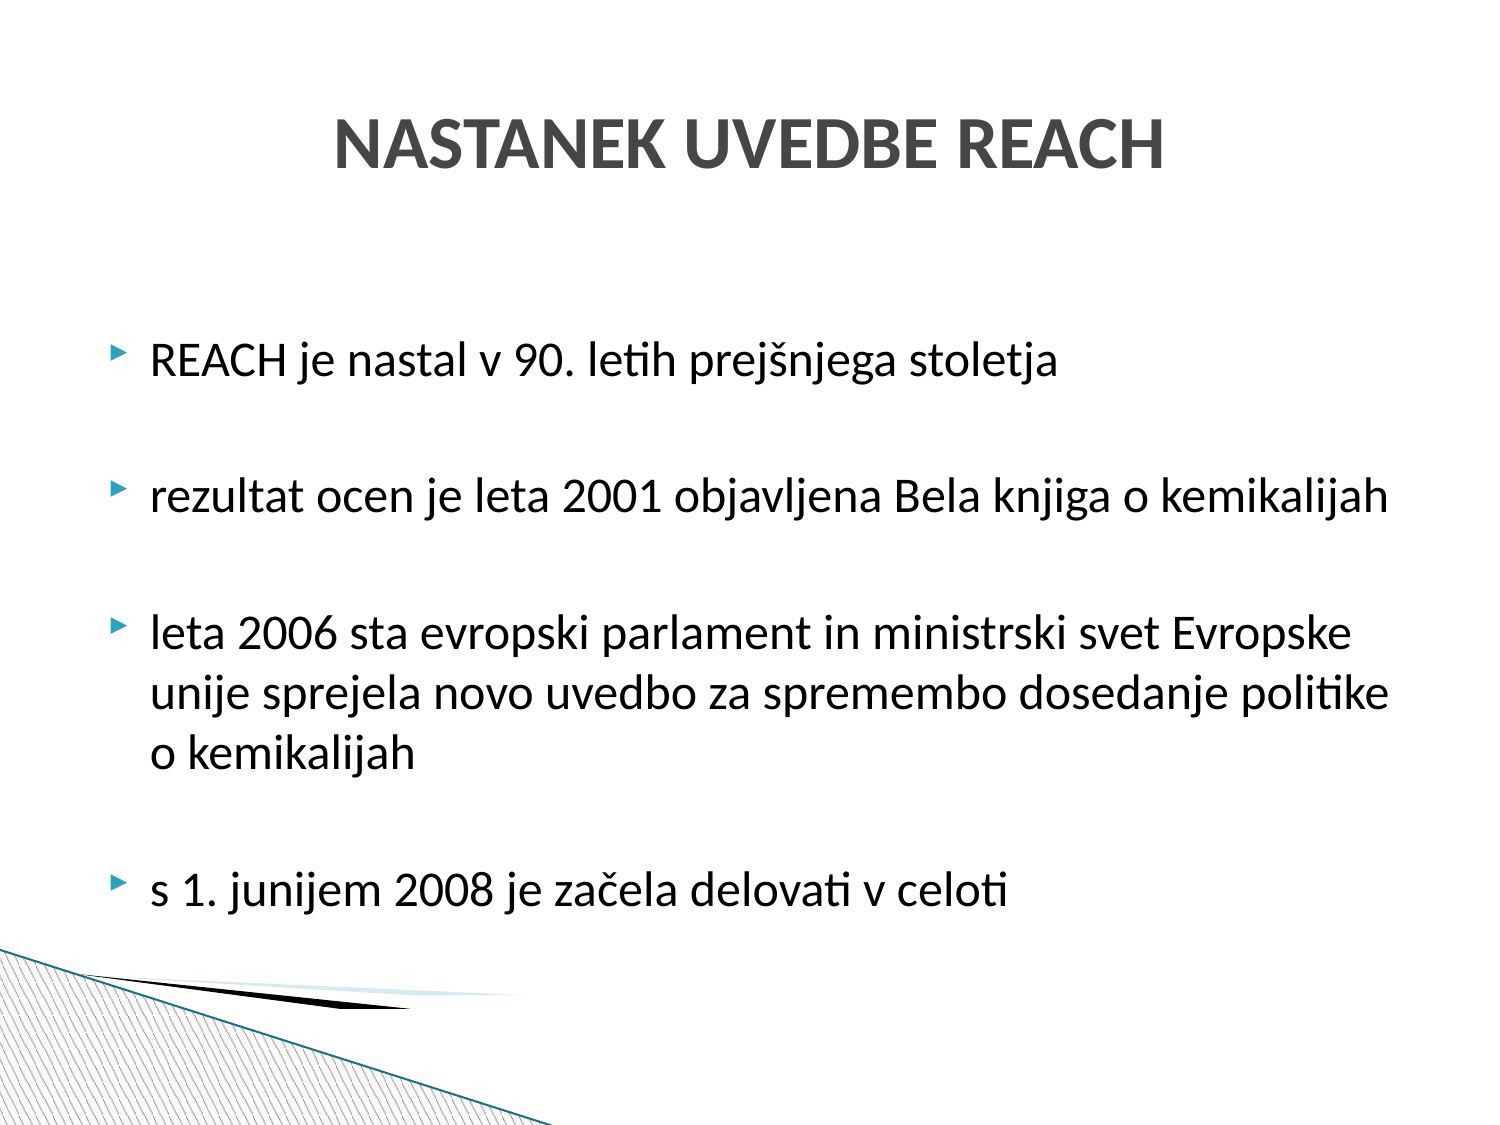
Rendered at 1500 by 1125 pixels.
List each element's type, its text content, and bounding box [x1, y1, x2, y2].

picture [0, 952, 543, 1125]
title NASTANEK UVEDBE REACH [75, 45, 1425, 233]
list REACH je nastal v 90. letih prejšnjega stoletja rezultat ocen je leta 2001 objavljena Bela knjiga o kemikalijah leta 2006 sta evropski parlament in ministrski svet Evropske unije sprejela novo uvedbo za spremembo dosedanje politike o kemikalijah s 1. junijem 2008 je začela delovati v celoti [75, 243, 1425, 986]
